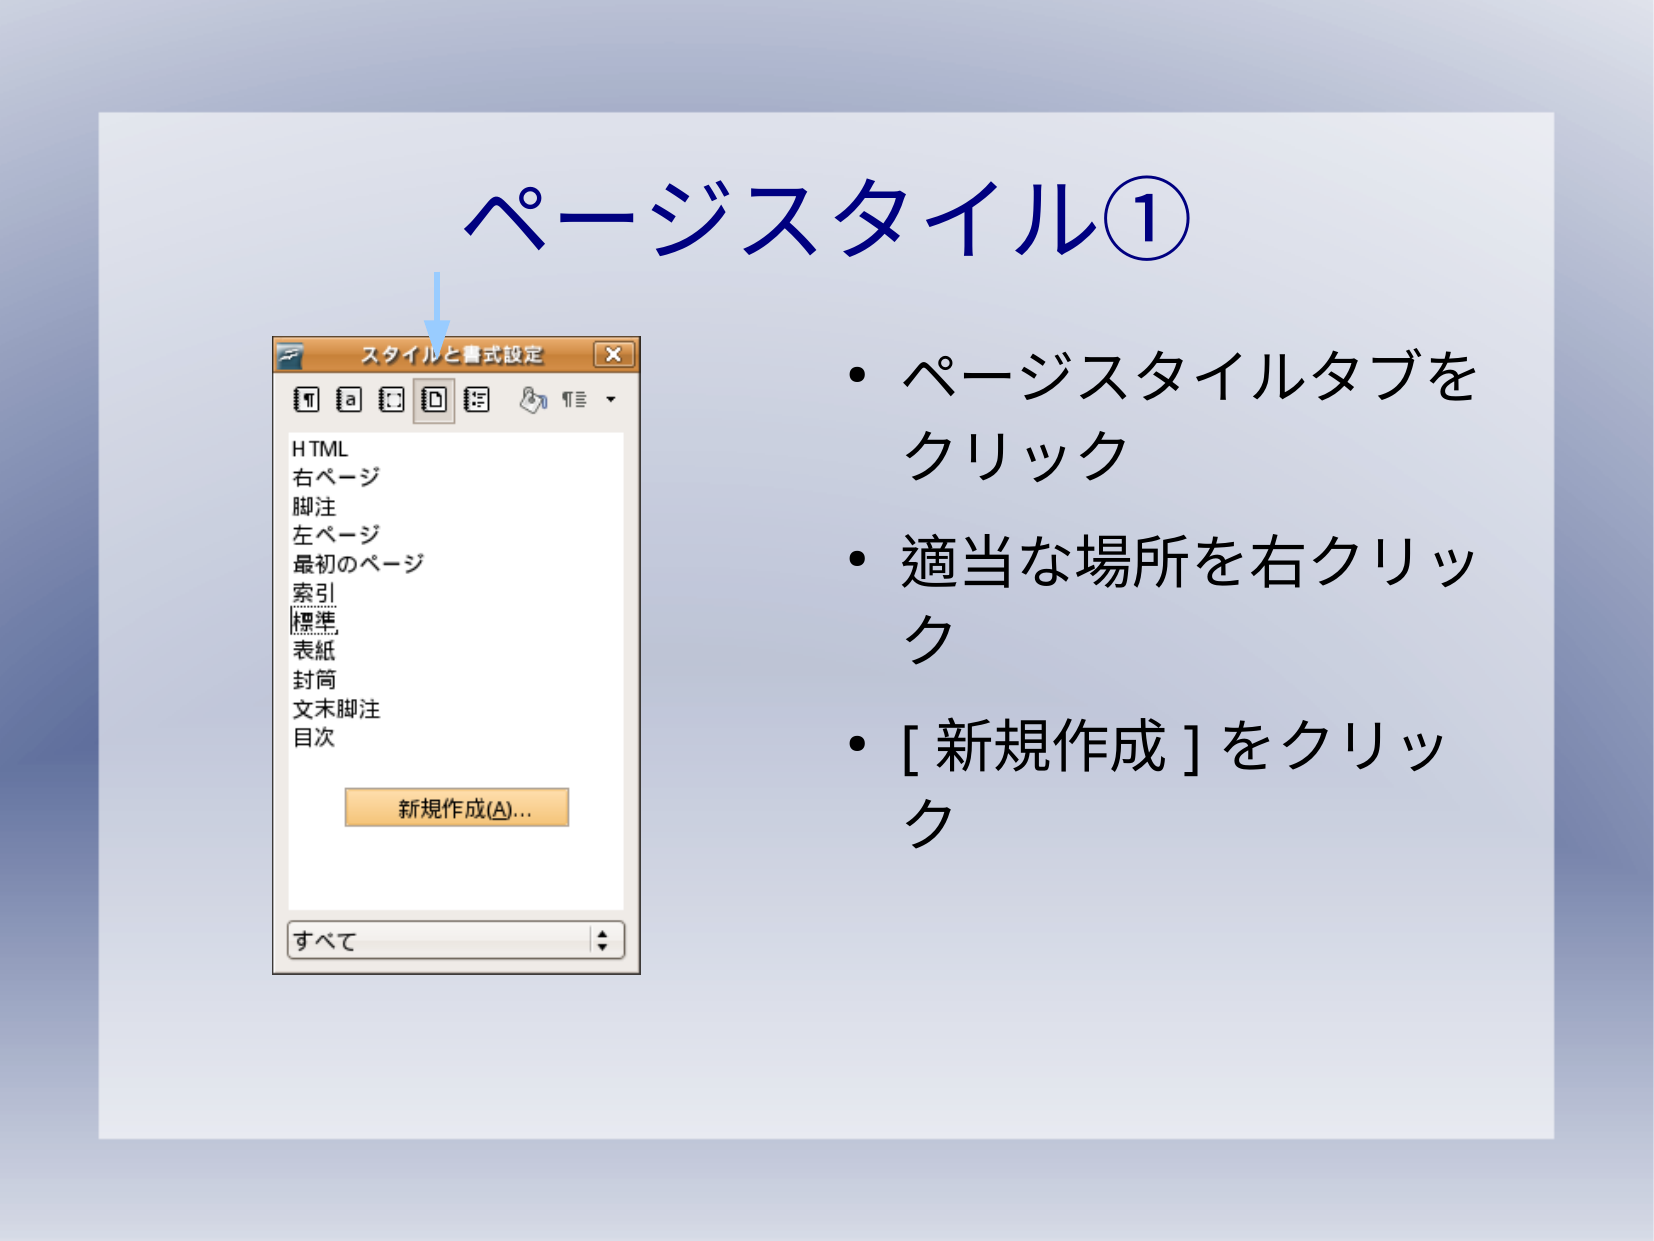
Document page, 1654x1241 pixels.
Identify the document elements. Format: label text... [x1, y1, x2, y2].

picture [0, 0, 1654, 1241]
title ページスタイル① [118, 121, 1536, 315]
list ページスタイルタブをクリック 適当な場所を右クリック [新規作成]をクリック [829, 336, 1507, 960]
